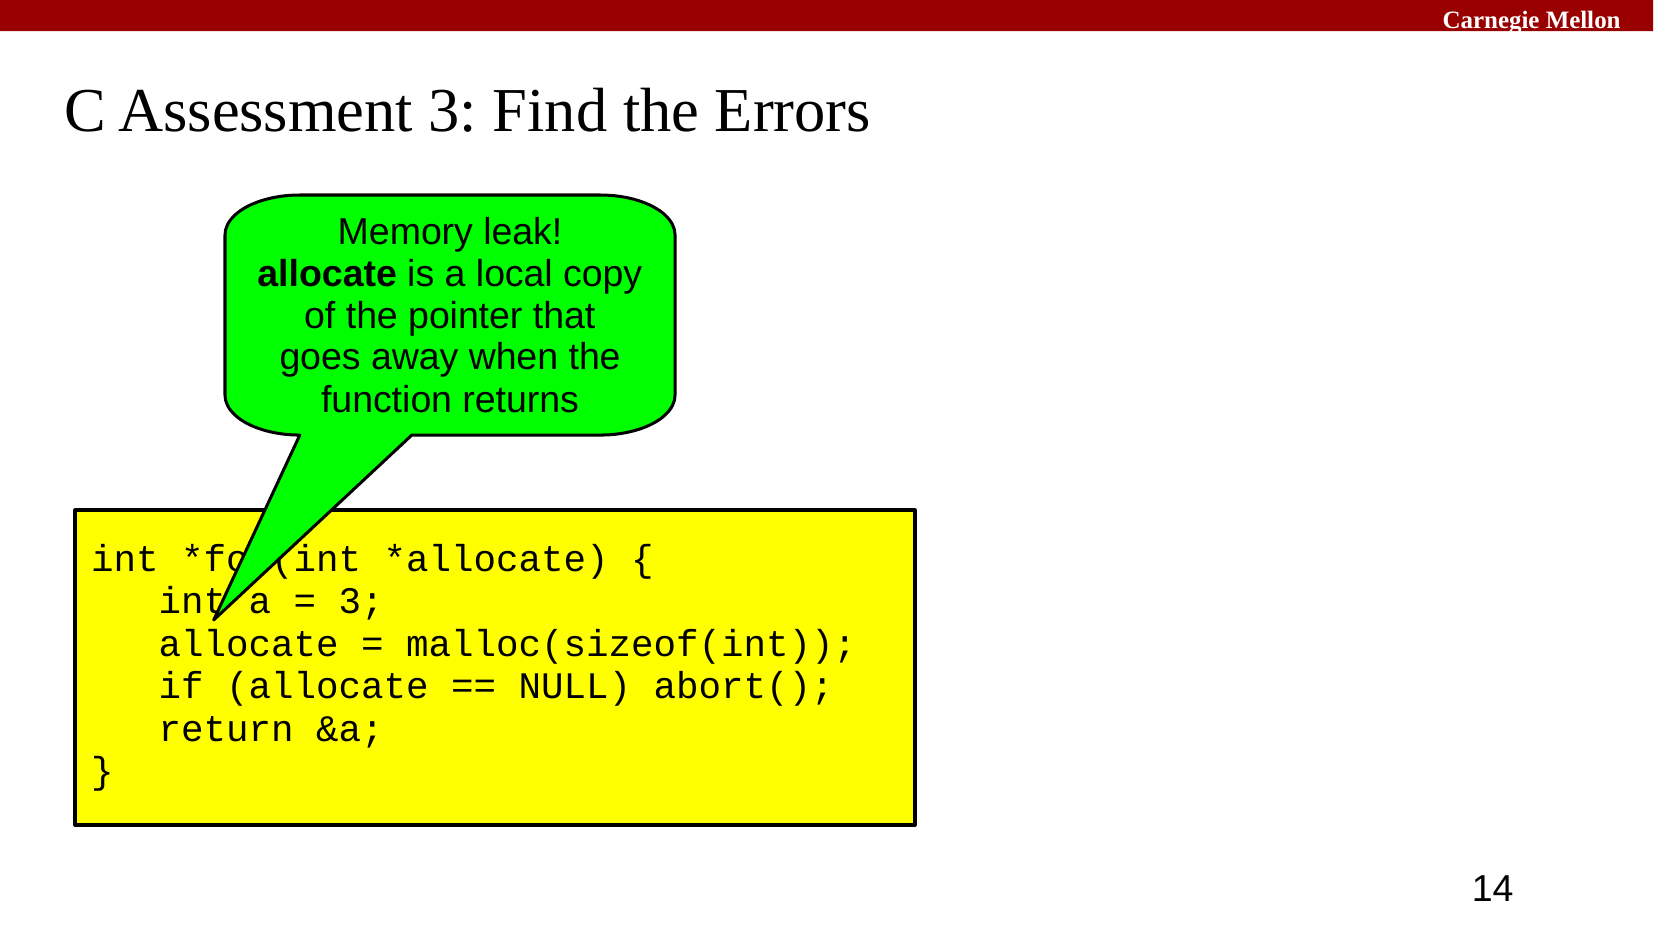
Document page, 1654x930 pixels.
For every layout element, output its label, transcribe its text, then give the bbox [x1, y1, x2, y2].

text_box Memory leak! allocate is a local copy of the pointer that goes away when the function returns [213, 194, 676, 620]
text_box int *foo(int *allocate) { int a = 3; allocate = malloc(sizeof(int)); if (allocate == NULL) abort(); return &a; } [75, 510, 916, 826]
title C Assessment 3: Find the Errors [64, 58, 1576, 163]
